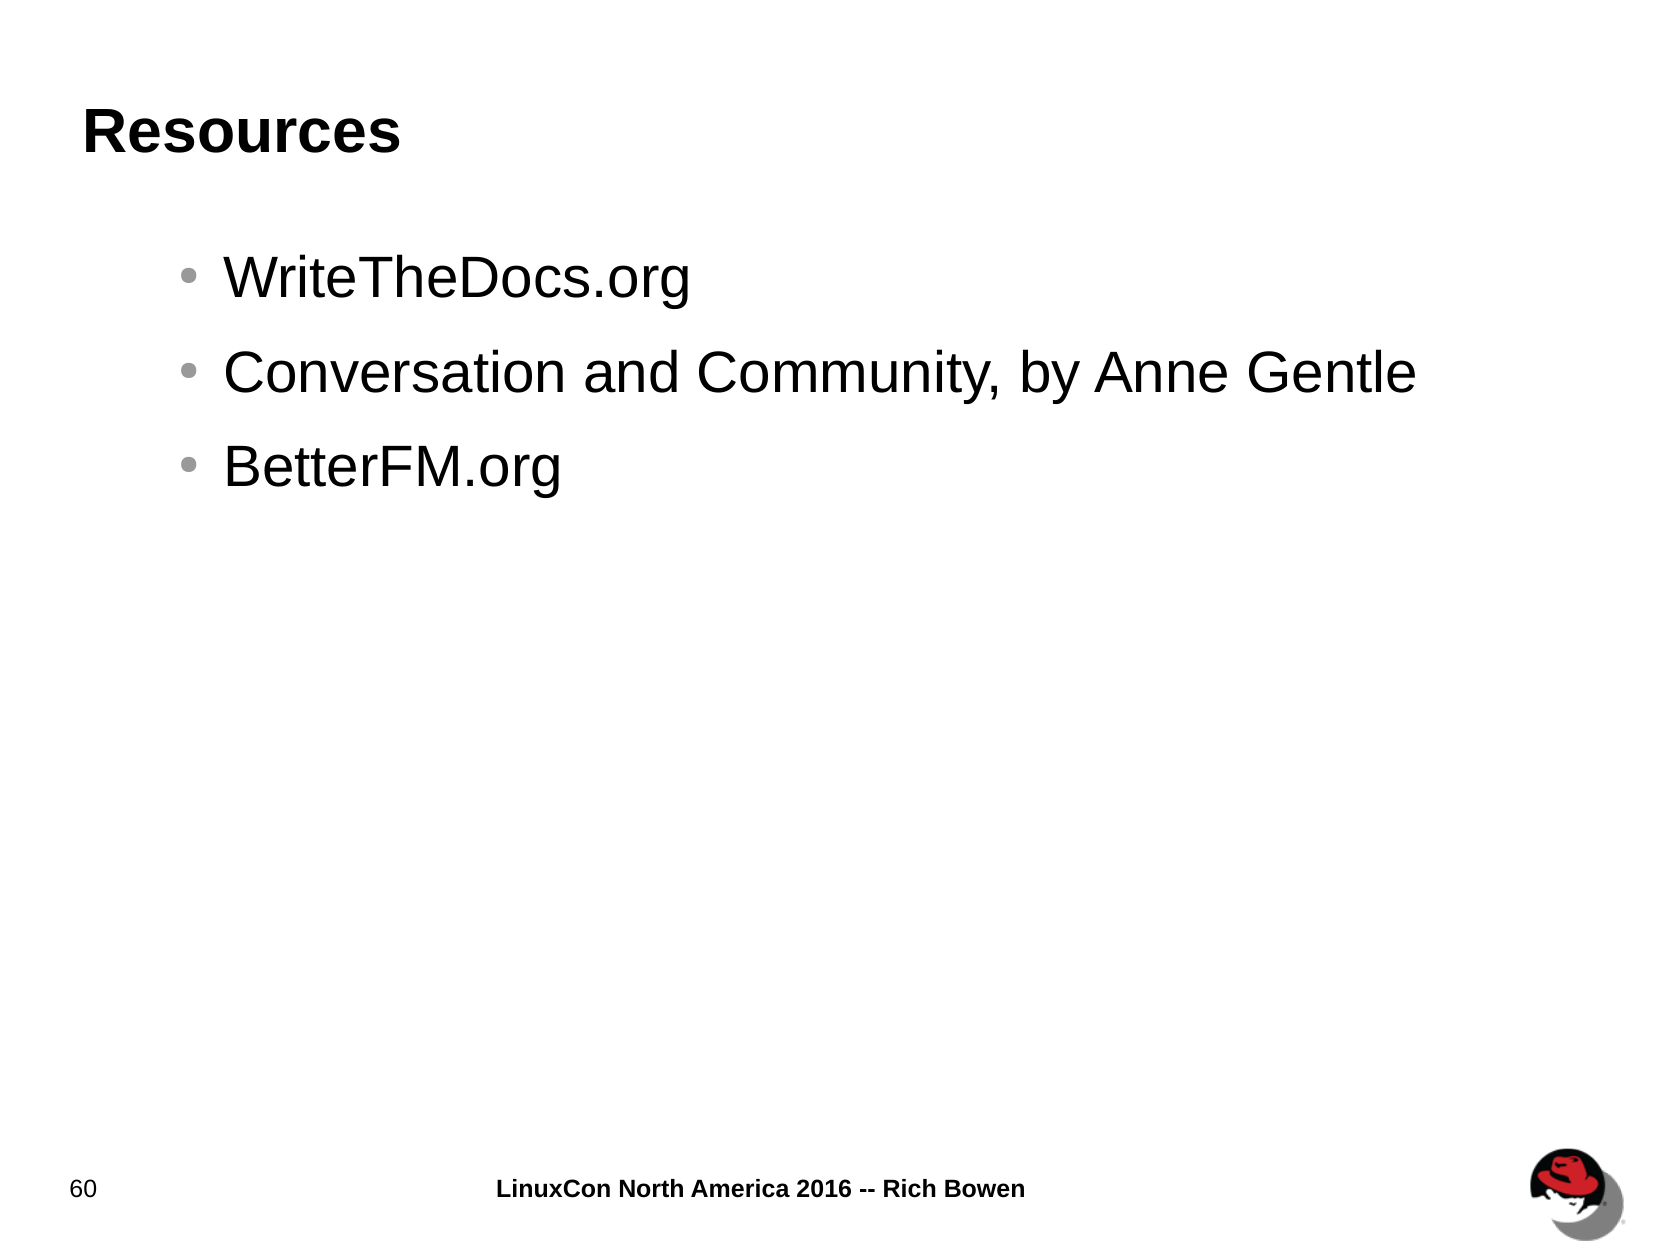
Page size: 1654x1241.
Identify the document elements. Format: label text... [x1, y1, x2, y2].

list WriteTheDocs.org Conversation and Community, by Anne Gentle BetterFM.org [86, 244, 1576, 1039]
title Resources [82, 37, 1571, 226]
picture [1529, 1146, 1613, 1224]
